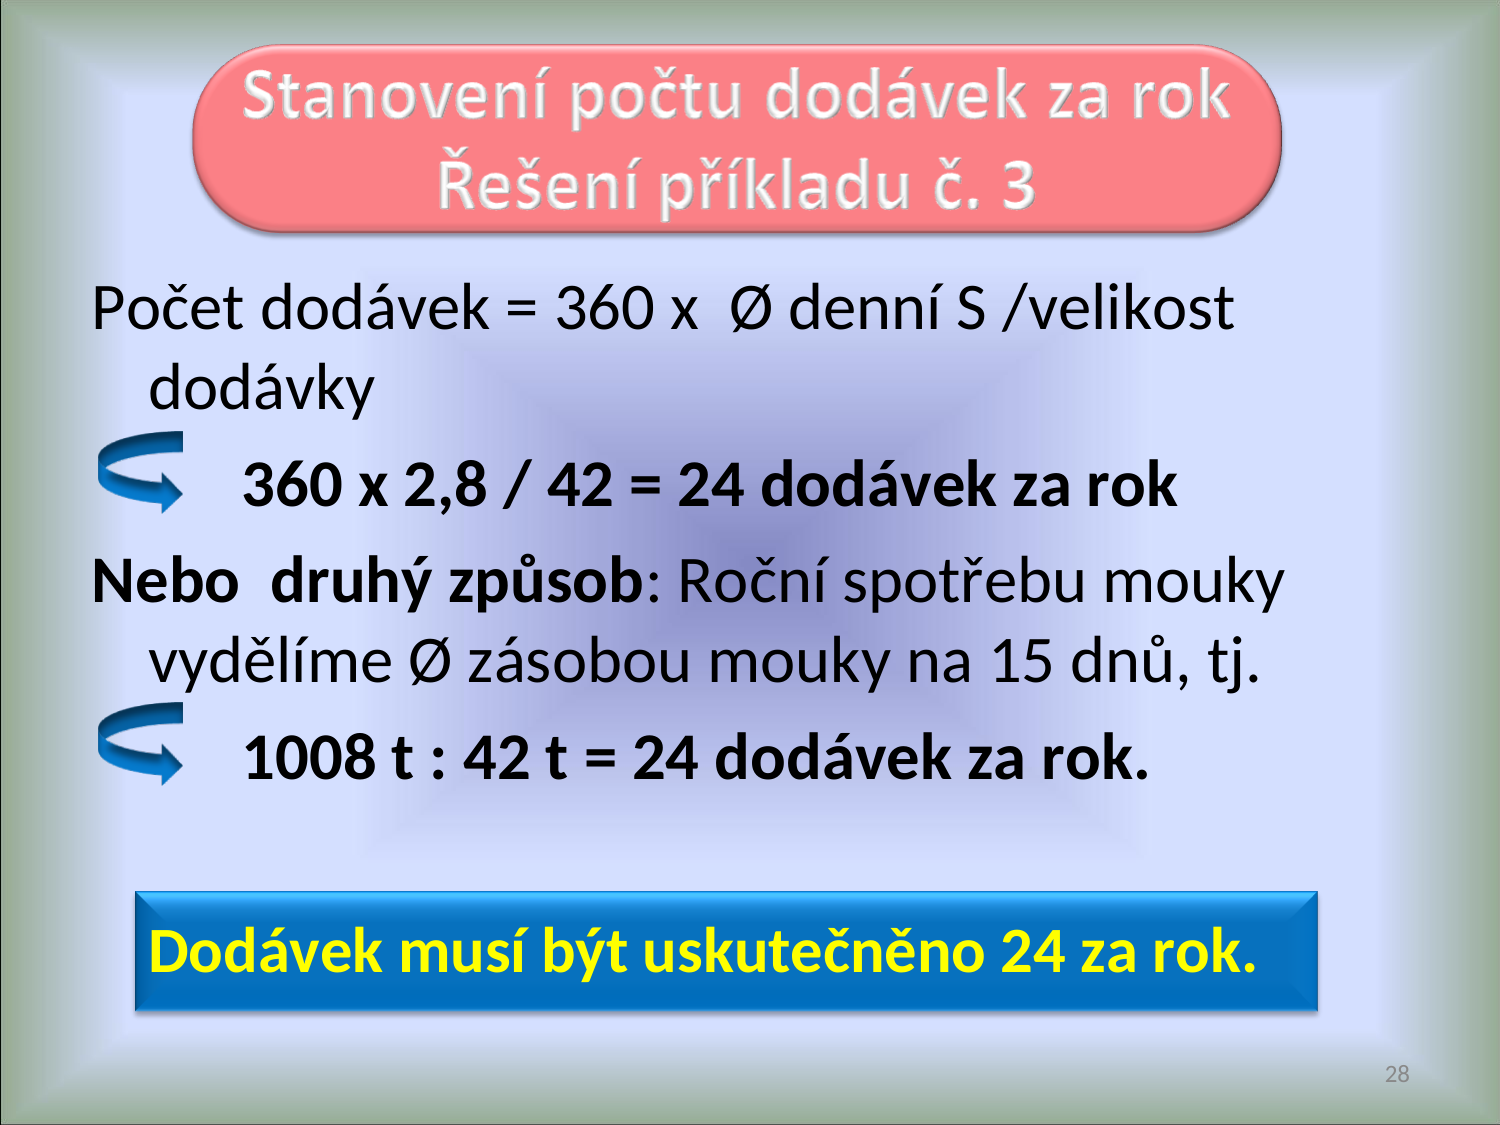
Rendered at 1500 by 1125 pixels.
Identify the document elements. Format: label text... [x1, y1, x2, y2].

text_box [184, 21, 1291, 246]
text_box <číslo> [1074, 1042, 1426, 1103]
list Počet dodávek = 360 x Ø denní S /velikost dodávky 360 x 2,8 / 42 = 24 dodávek za rok Nebo druhý způsob: Roční spotřebu mouky vydělíme Ø zásobou mouky na 15 dnů, tj. 1008 t : 42 t = 24 dodávek za rok. Dodávek musí být uskutečněno 24 za rok. [76, 255, 1427, 1059]
picture [0, 0, 1500, 1125]
